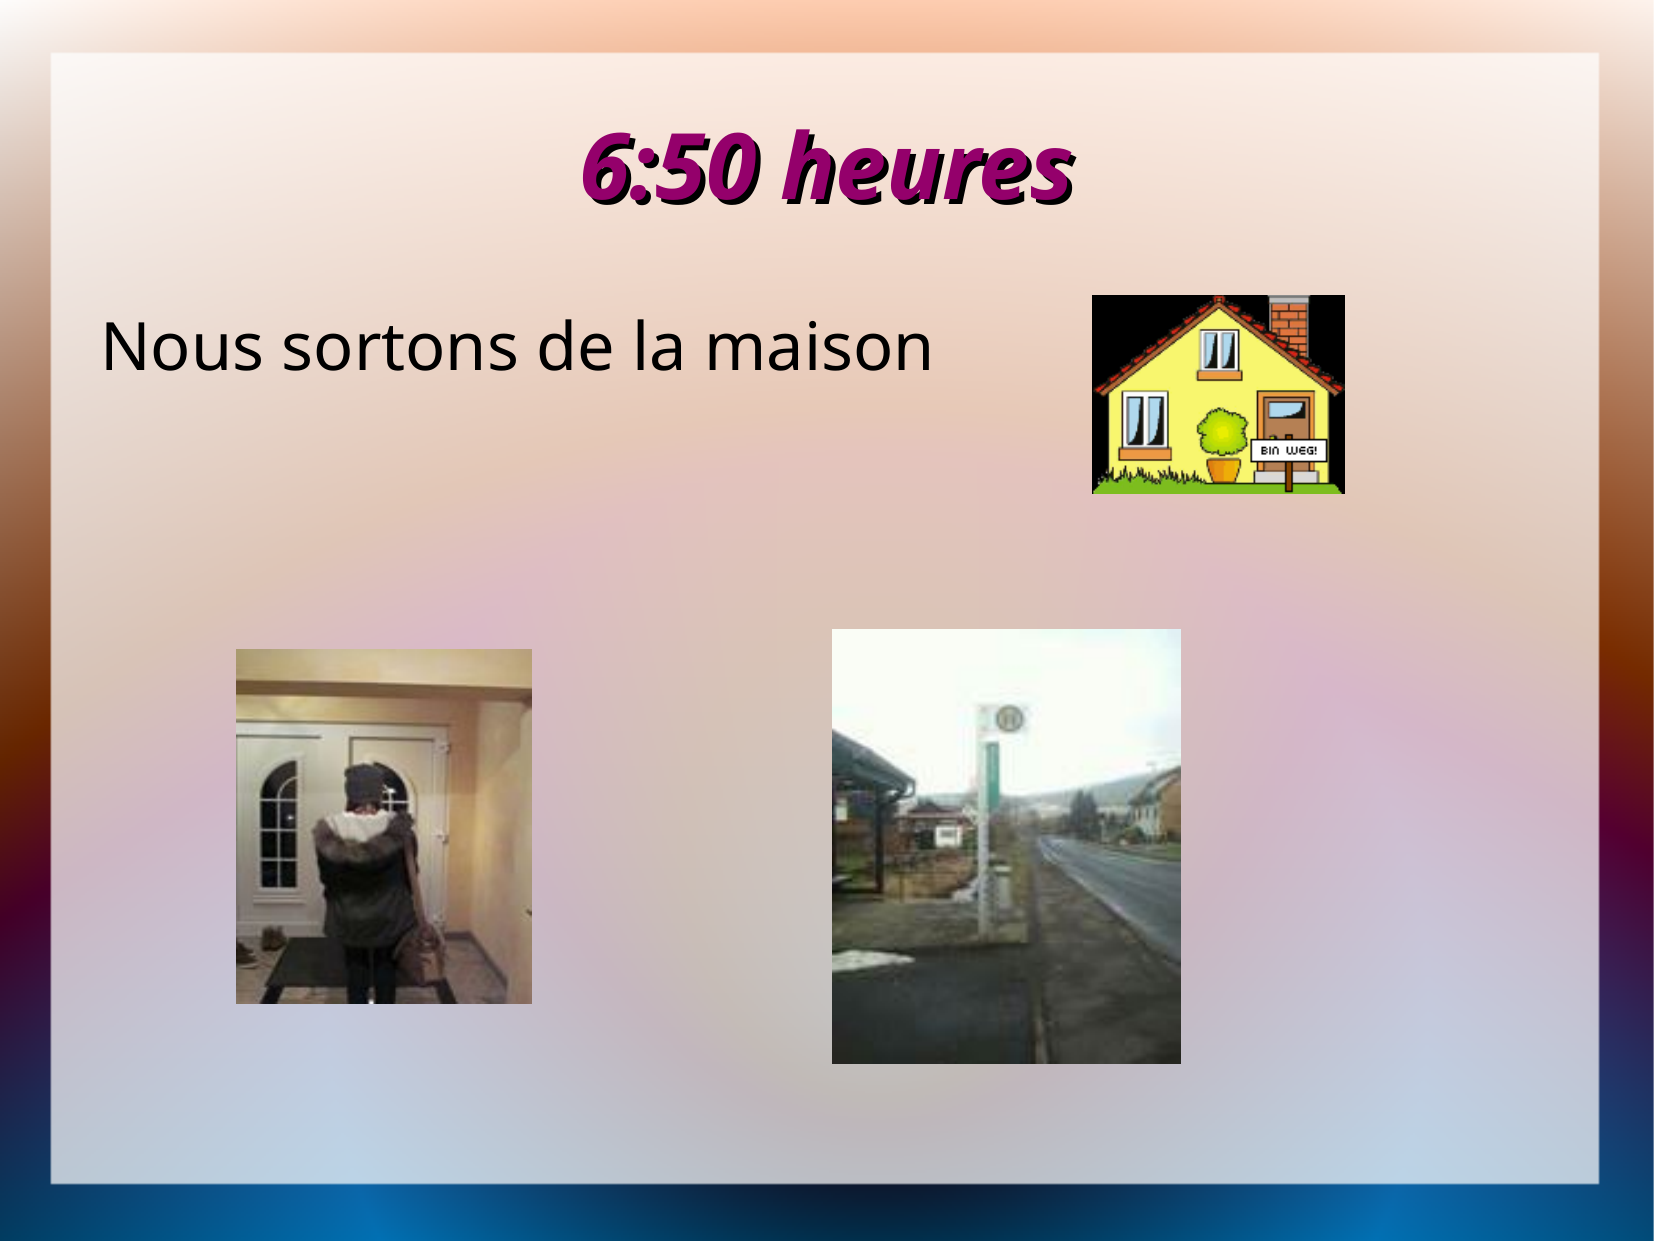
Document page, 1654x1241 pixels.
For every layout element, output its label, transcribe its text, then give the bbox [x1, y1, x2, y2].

picture [0, 0, 1654, 1241]
title 6:50 heures [82, 55, 1571, 263]
list Nous sortons de la maison [82, 290, 1571, 1034]
